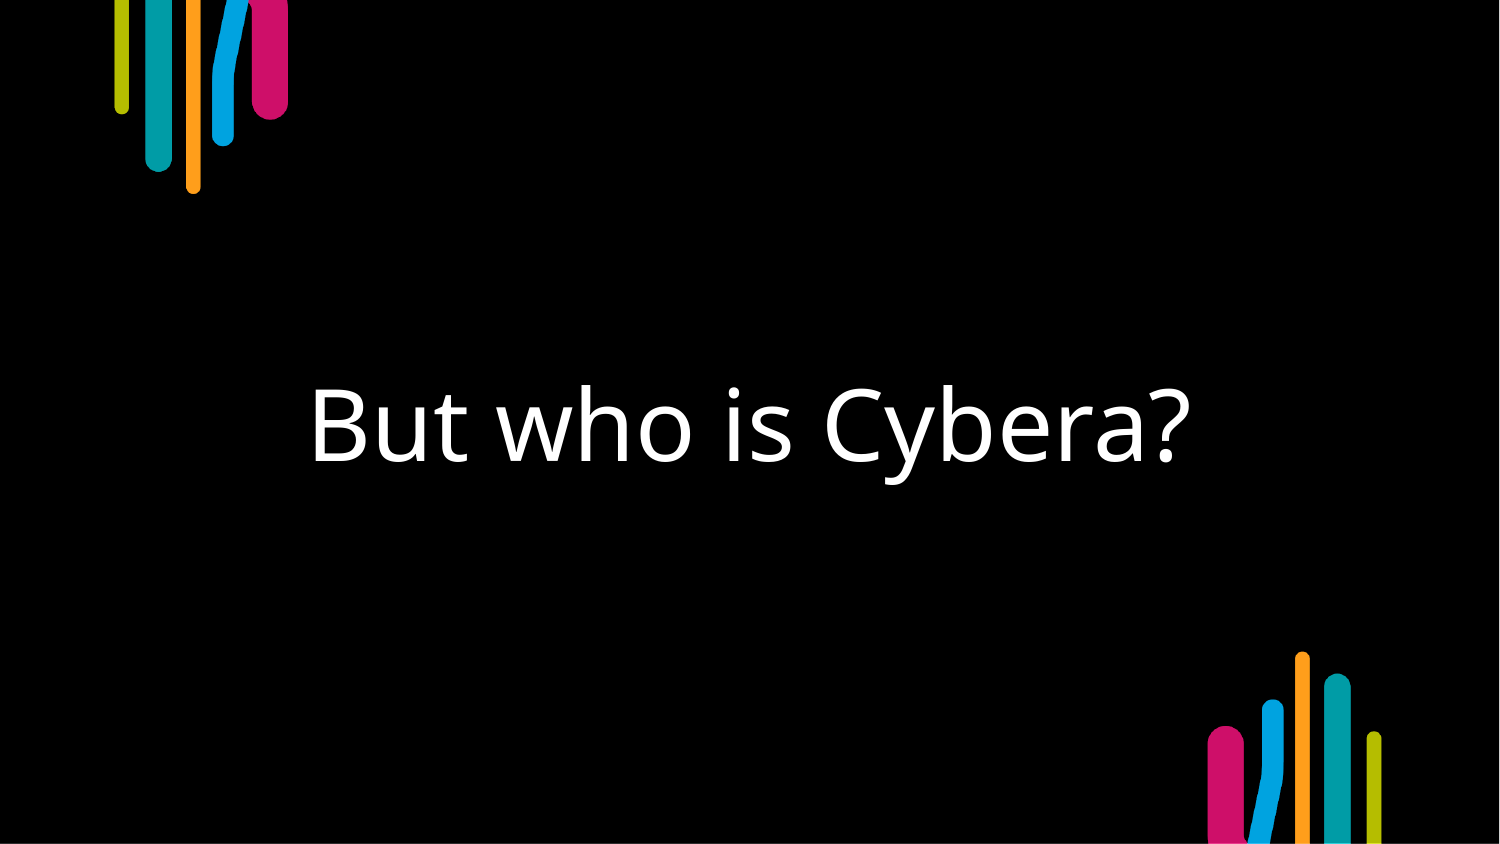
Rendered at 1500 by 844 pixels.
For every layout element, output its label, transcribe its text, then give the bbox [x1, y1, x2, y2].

picture [0, 0, 1500, 844]
title But who is Cybera? [51, 352, 1449, 491]
